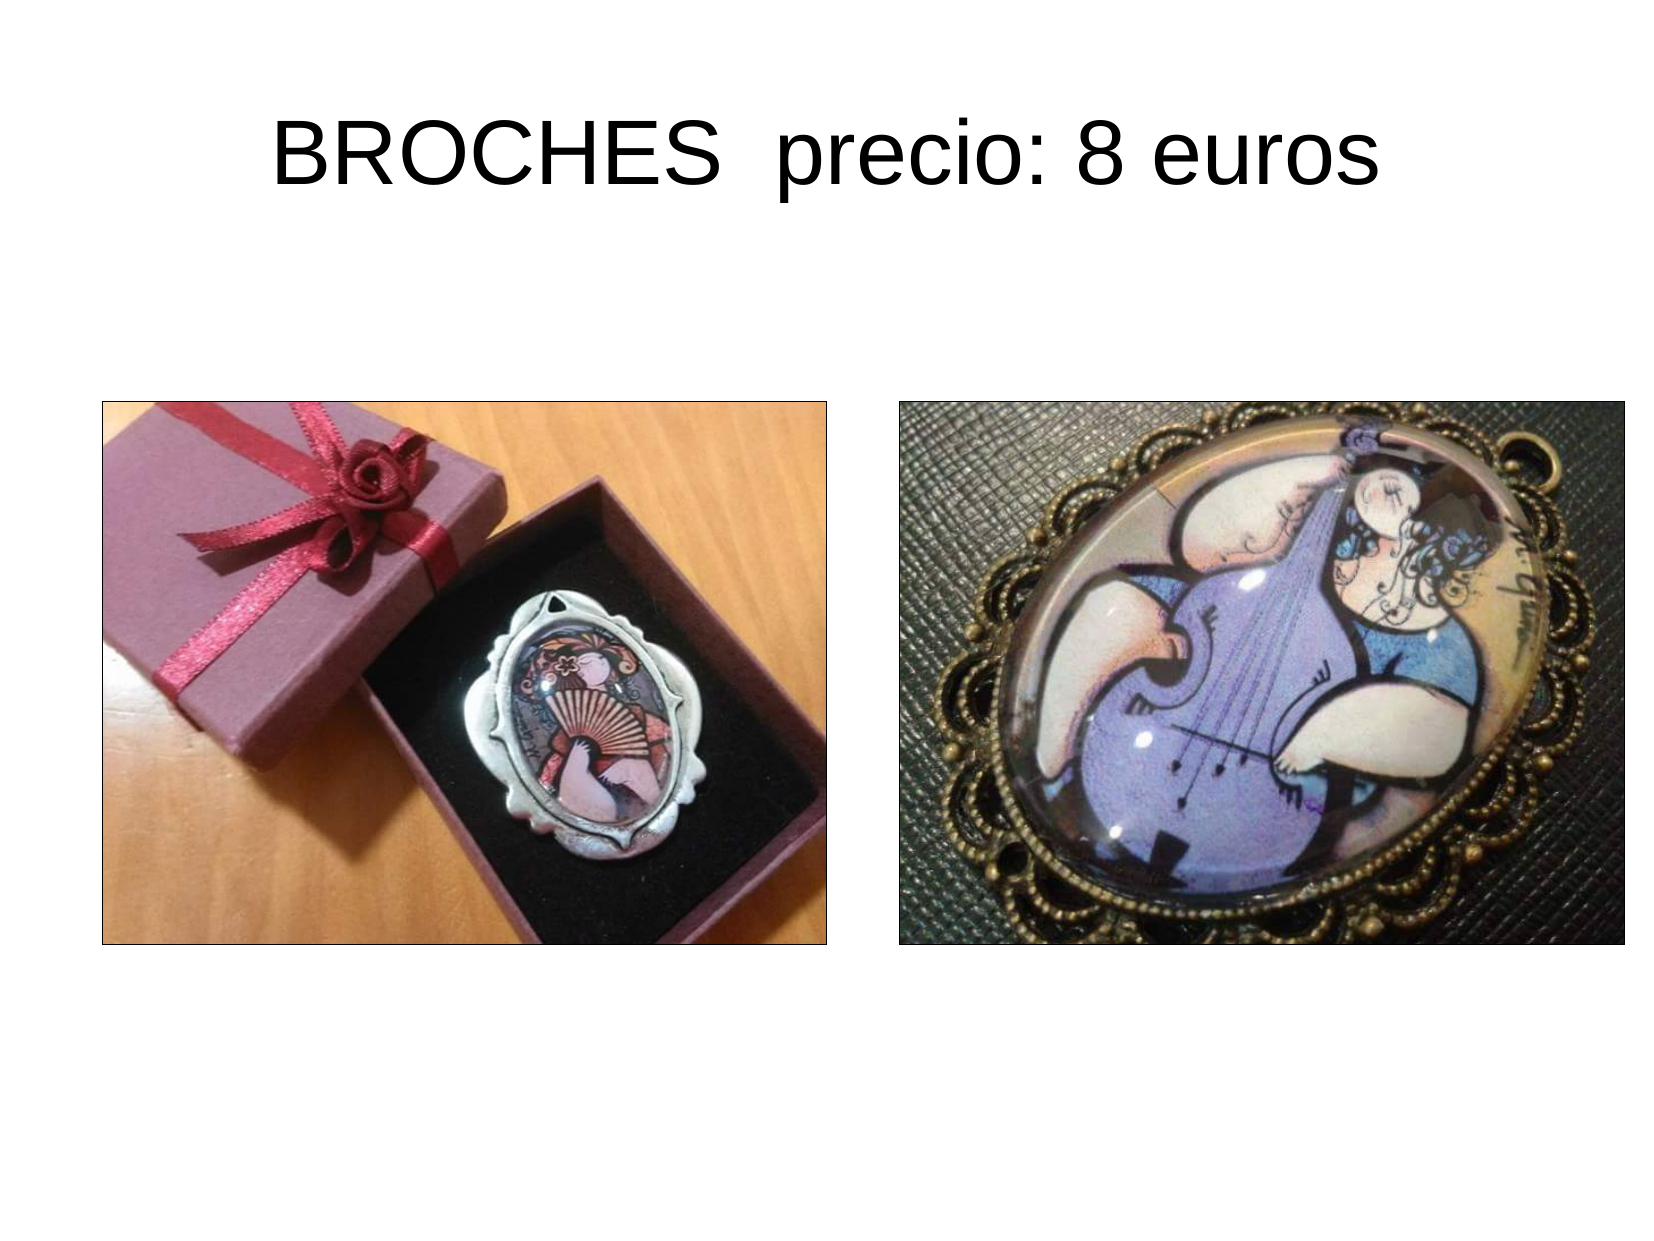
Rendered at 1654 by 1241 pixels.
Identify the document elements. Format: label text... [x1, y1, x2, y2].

picture [899, 401, 1625, 945]
title BROCHES precio: 8 euros [82, 49, 1571, 257]
picture [102, 401, 827, 945]
